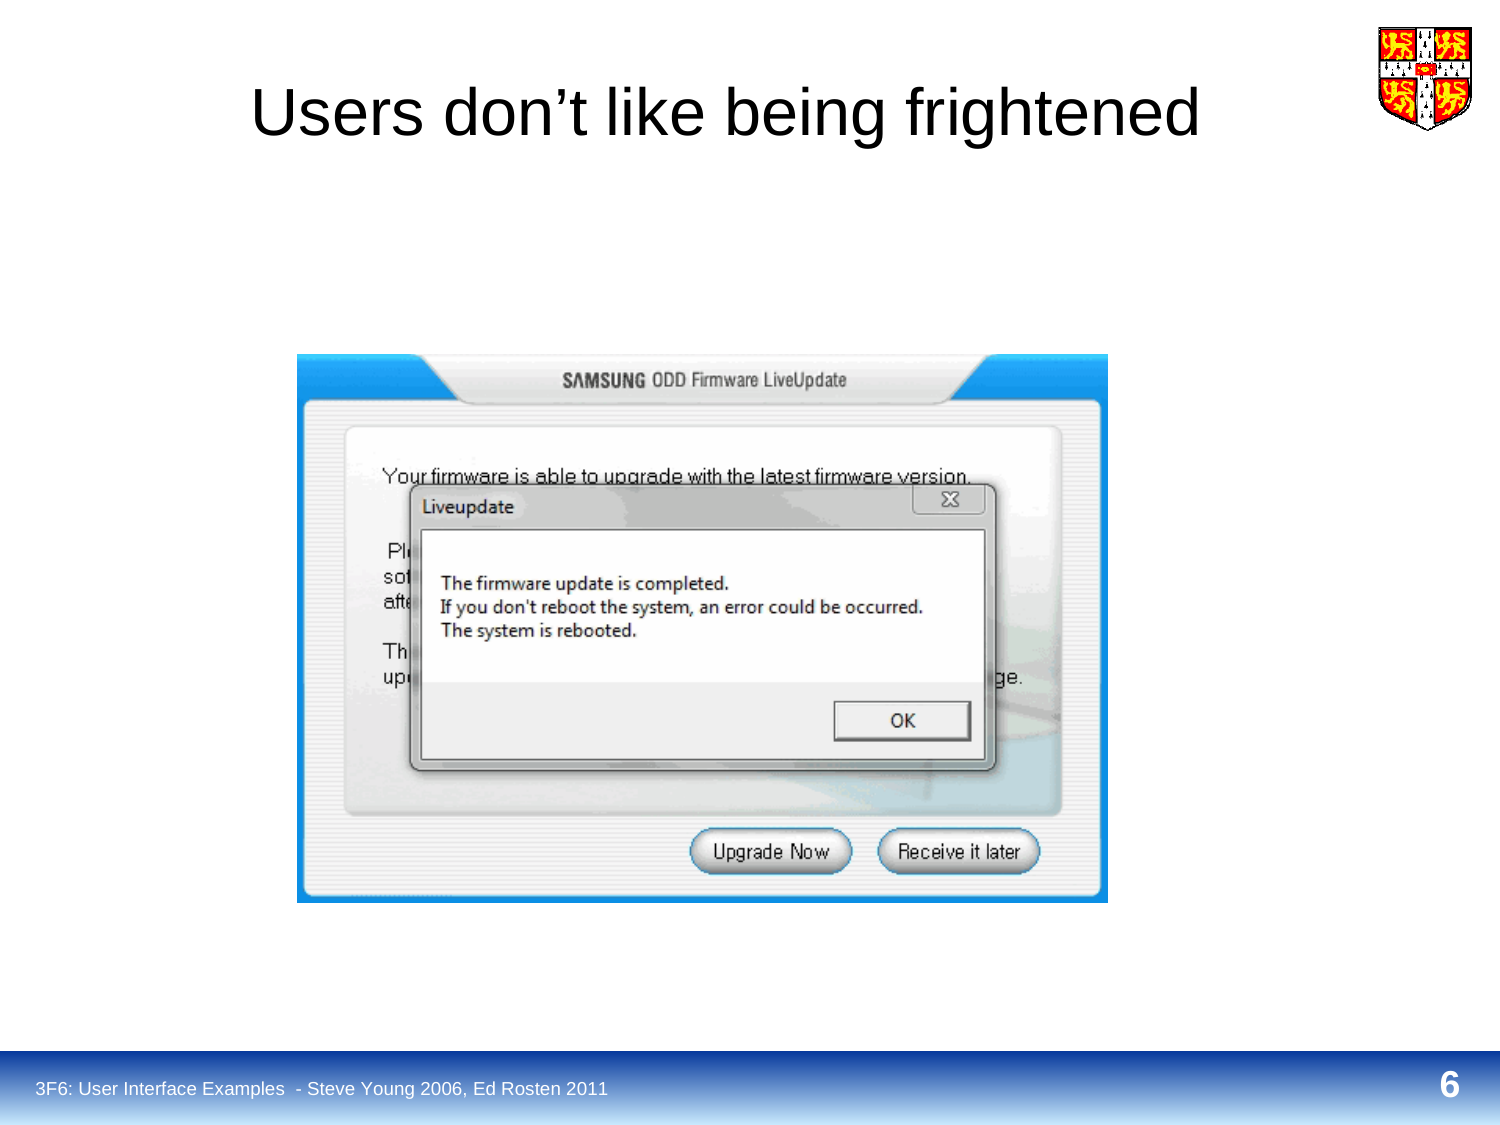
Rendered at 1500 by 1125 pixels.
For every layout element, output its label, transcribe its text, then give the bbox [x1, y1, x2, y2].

picture [297, 354, 1108, 903]
picture [1374, 24, 1476, 138]
title Users don’t like being frightened [112, 60, 1341, 168]
text_box <number> [1378, 1052, 1475, 1113]
